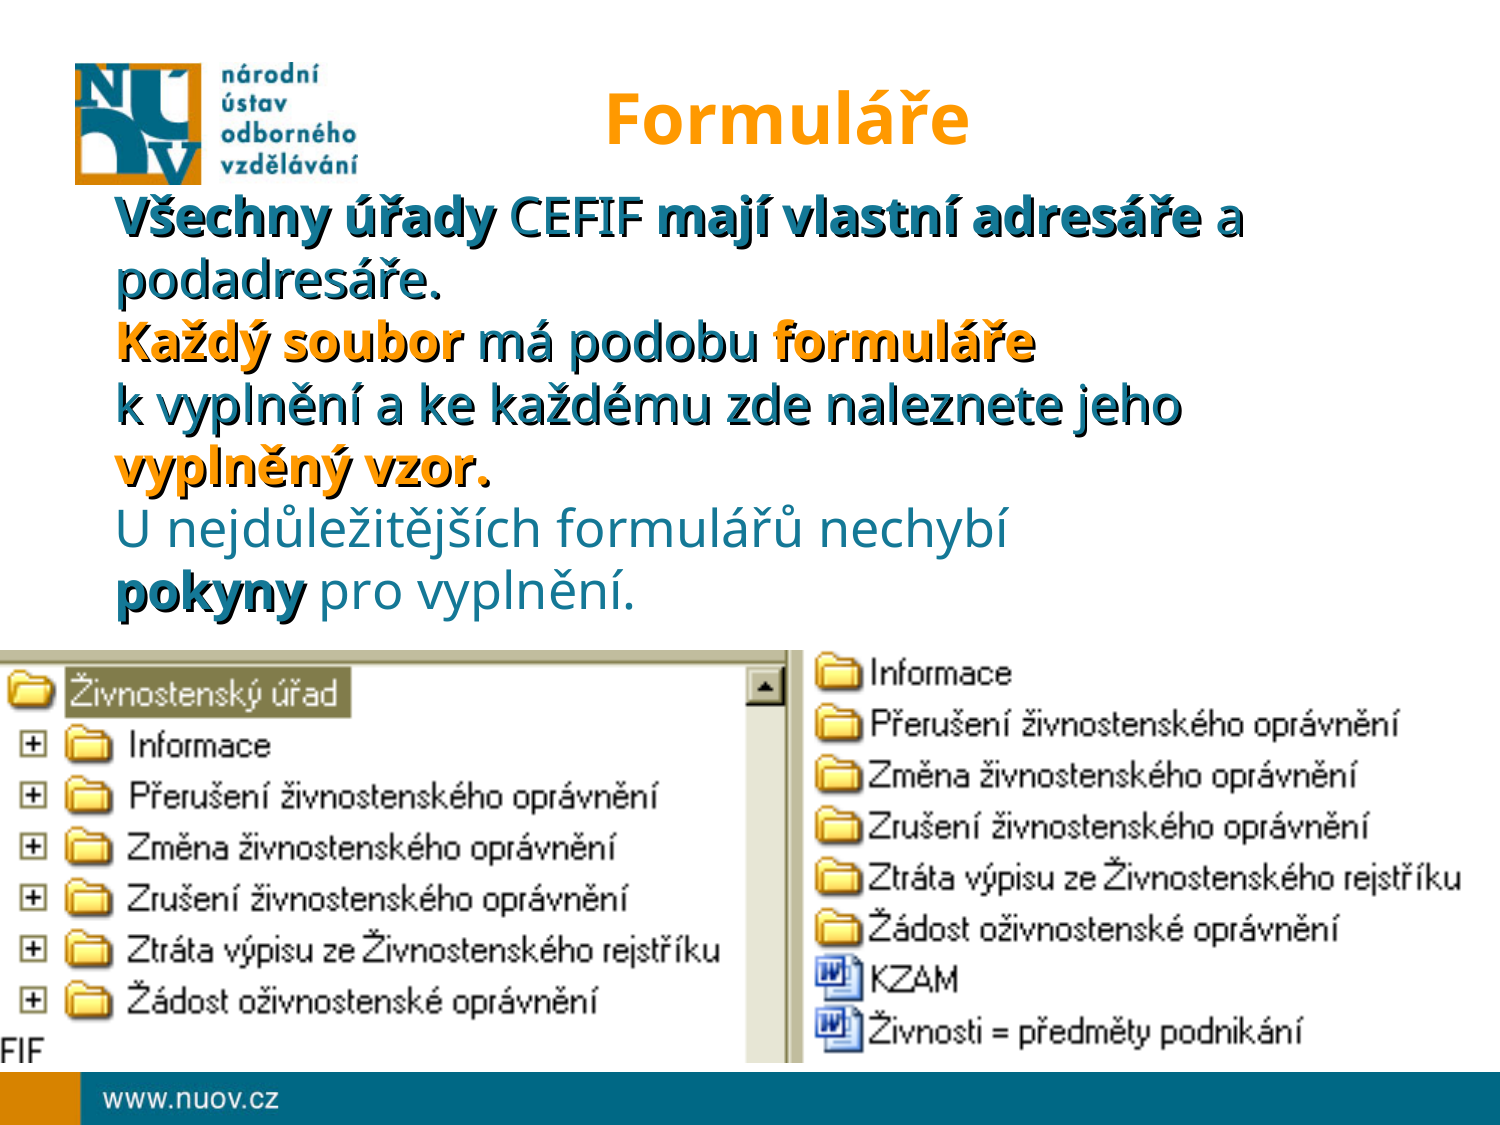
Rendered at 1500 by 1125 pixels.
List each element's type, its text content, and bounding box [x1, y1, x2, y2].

picture [0, 650, 1487, 1063]
title Formuláře [362, 37, 1463, 176]
text_box [75, 62, 358, 185]
text_box [0, 1072, 1500, 1125]
text_box Všechny úřady CEFIF mají vlastní adresáře a podadresáře. Každý soubor má podobu formuláře k vyplnění a ke každému zde naleznete jeho vyplněný vzor. U nejdůležitějších formulářů nechybí pokyny pro vyplnění. [99, 174, 1401, 628]
